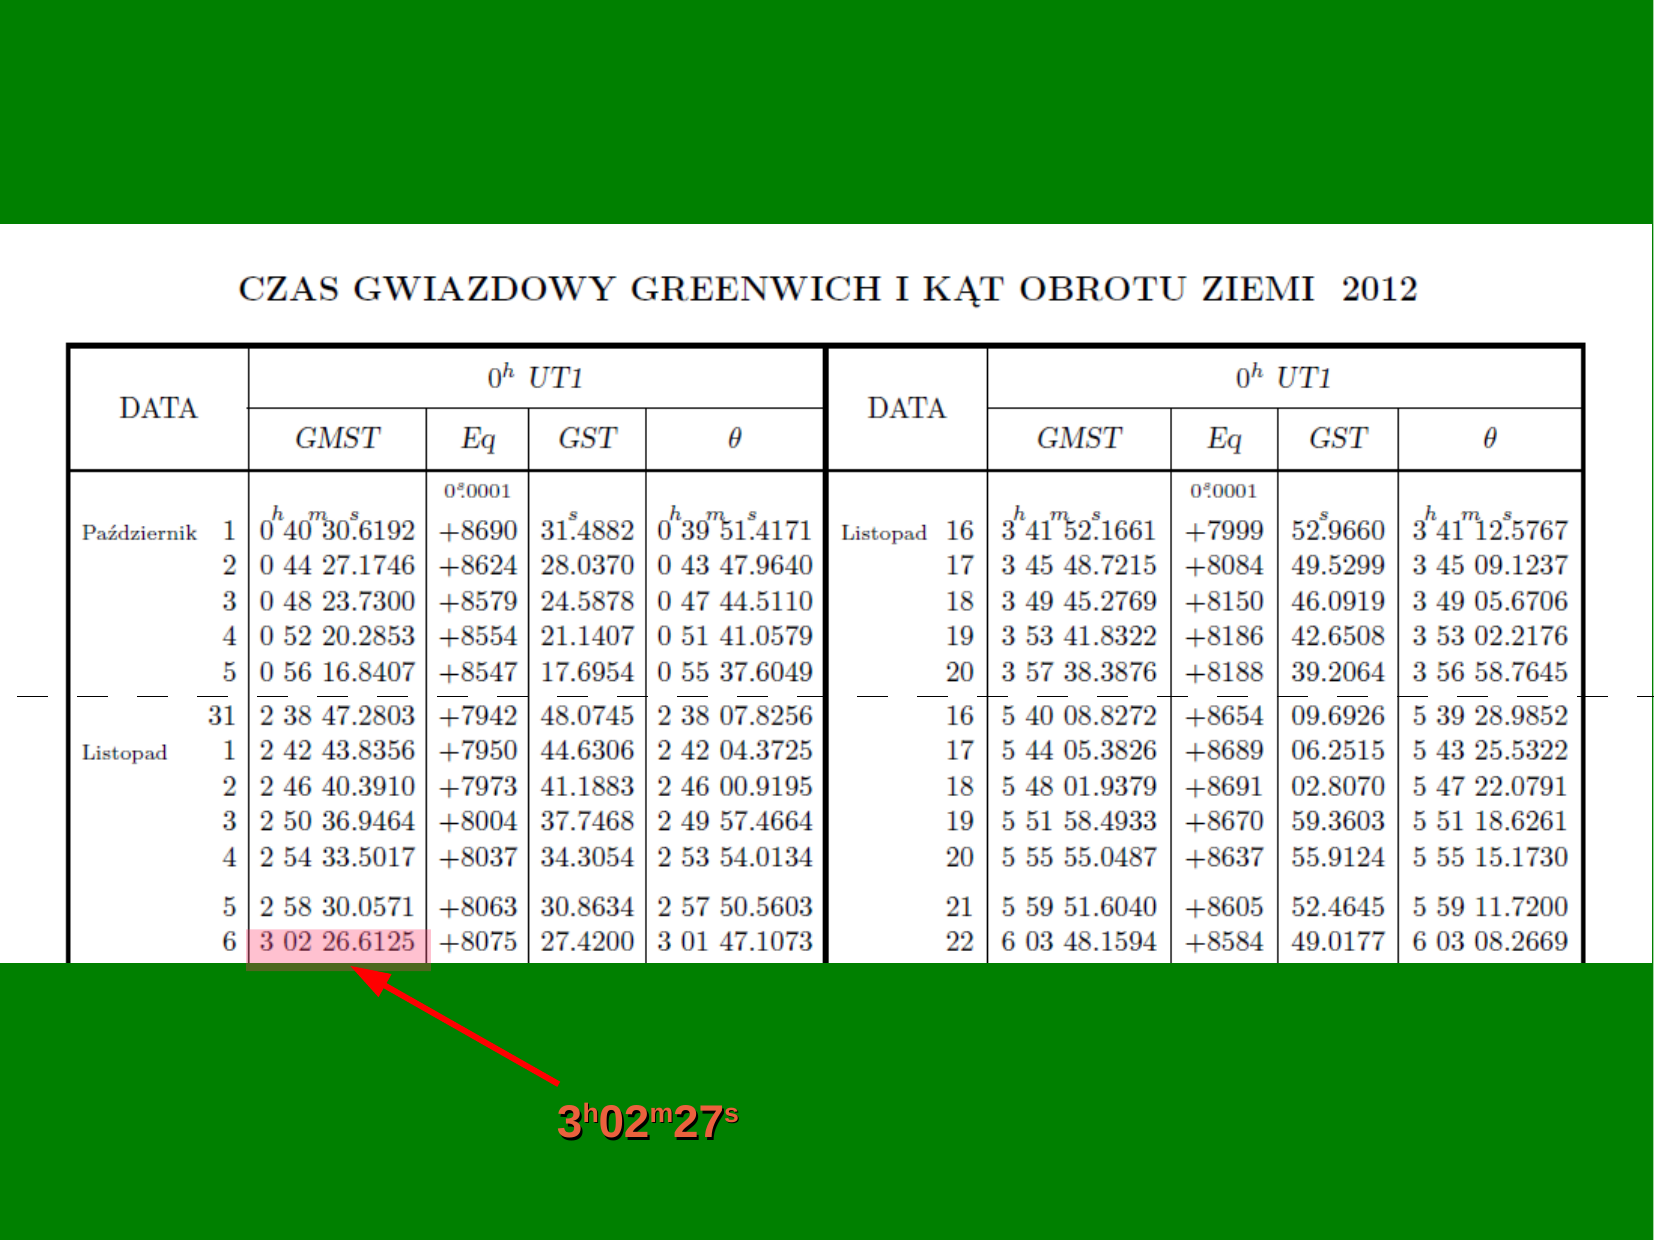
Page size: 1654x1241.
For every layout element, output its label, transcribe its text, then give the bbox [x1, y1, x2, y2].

text_box [246, 929, 431, 972]
picture [0, 224, 1652, 963]
text_box 3h02m27s [542, 1088, 754, 1157]
